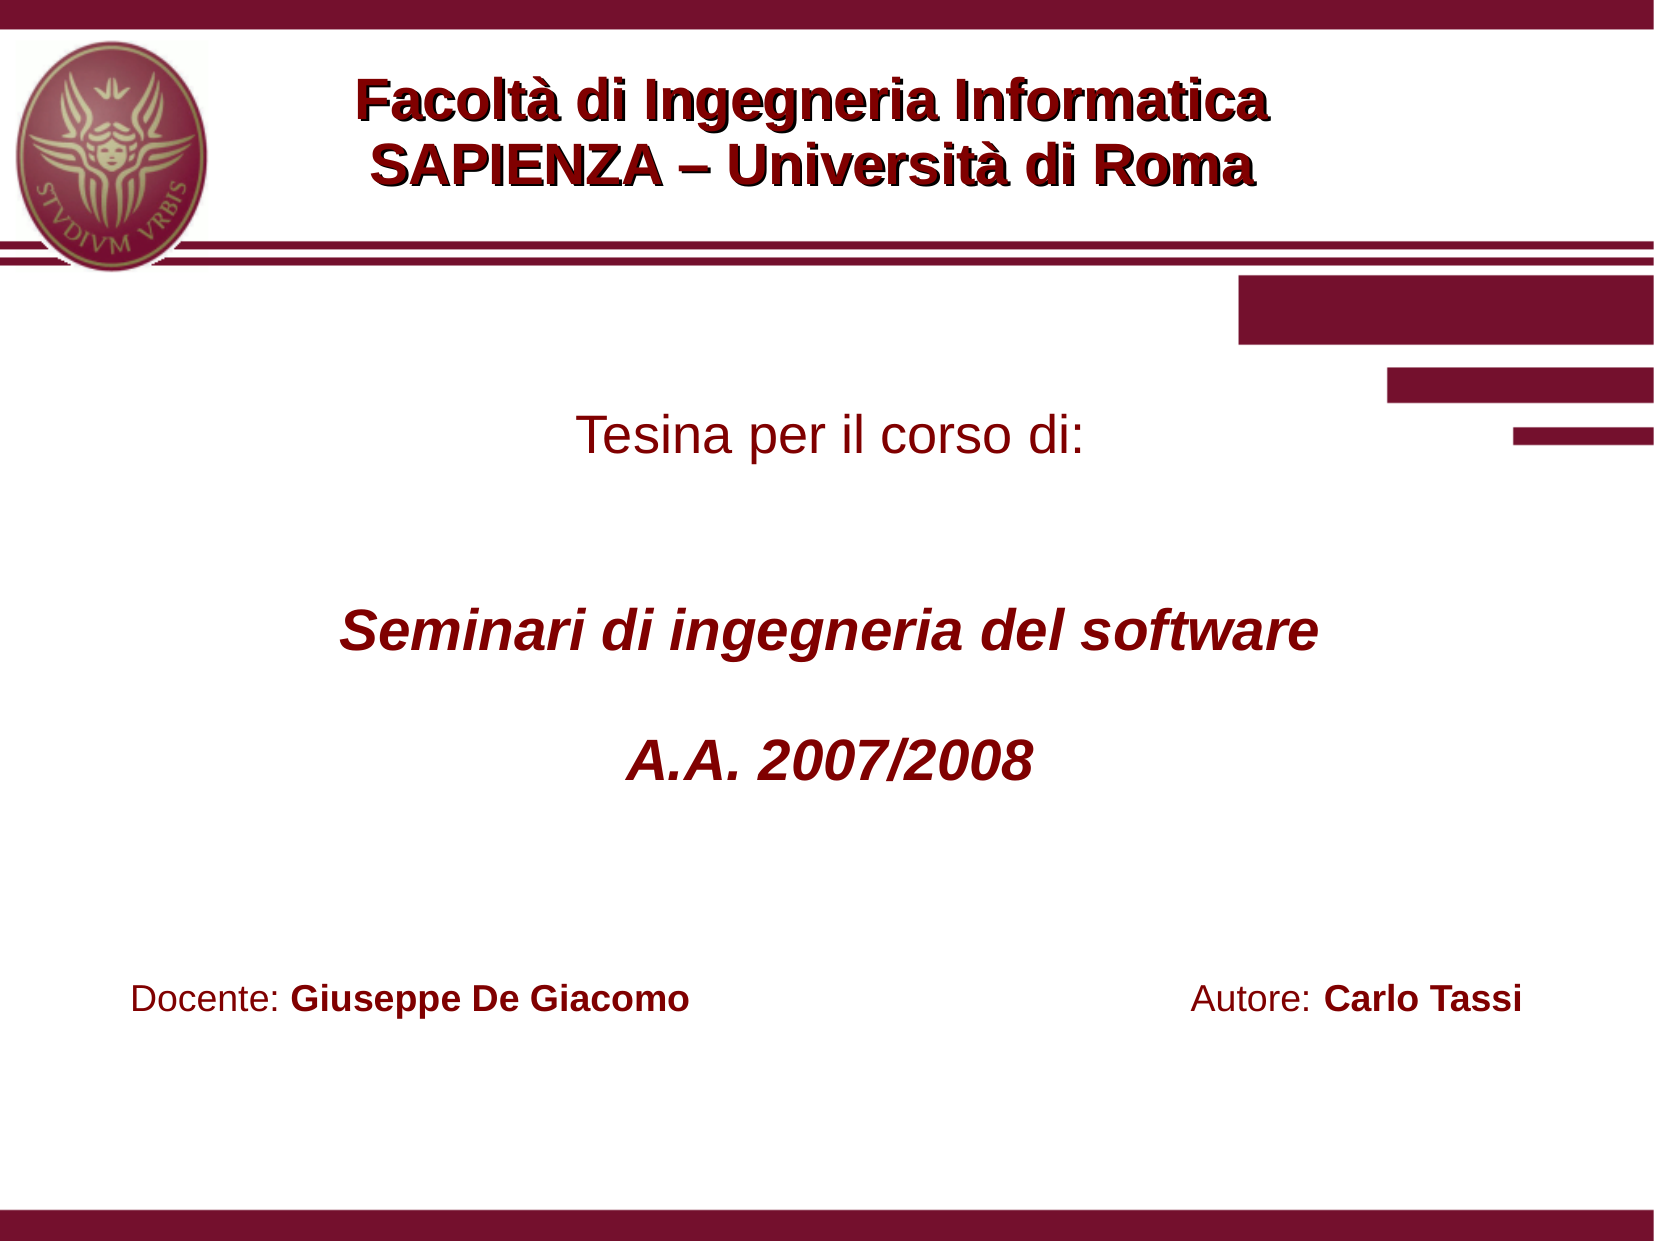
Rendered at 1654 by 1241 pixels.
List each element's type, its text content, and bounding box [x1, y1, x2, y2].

text_box Tesina per il corso di: [561, 397, 1100, 473]
text_box Facoltà di Ingegneria Informatica SAPIENZA – Università di Roma [265, 59, 1359, 204]
text_box Seminari di ingegneria del software A.A. 2007/2008 [324, 590, 1337, 801]
text_box Docente: Giuseppe De Giacomo Autore: Carlo Tassi [115, 969, 1535, 1027]
picture [0, 0, 1654, 1241]
